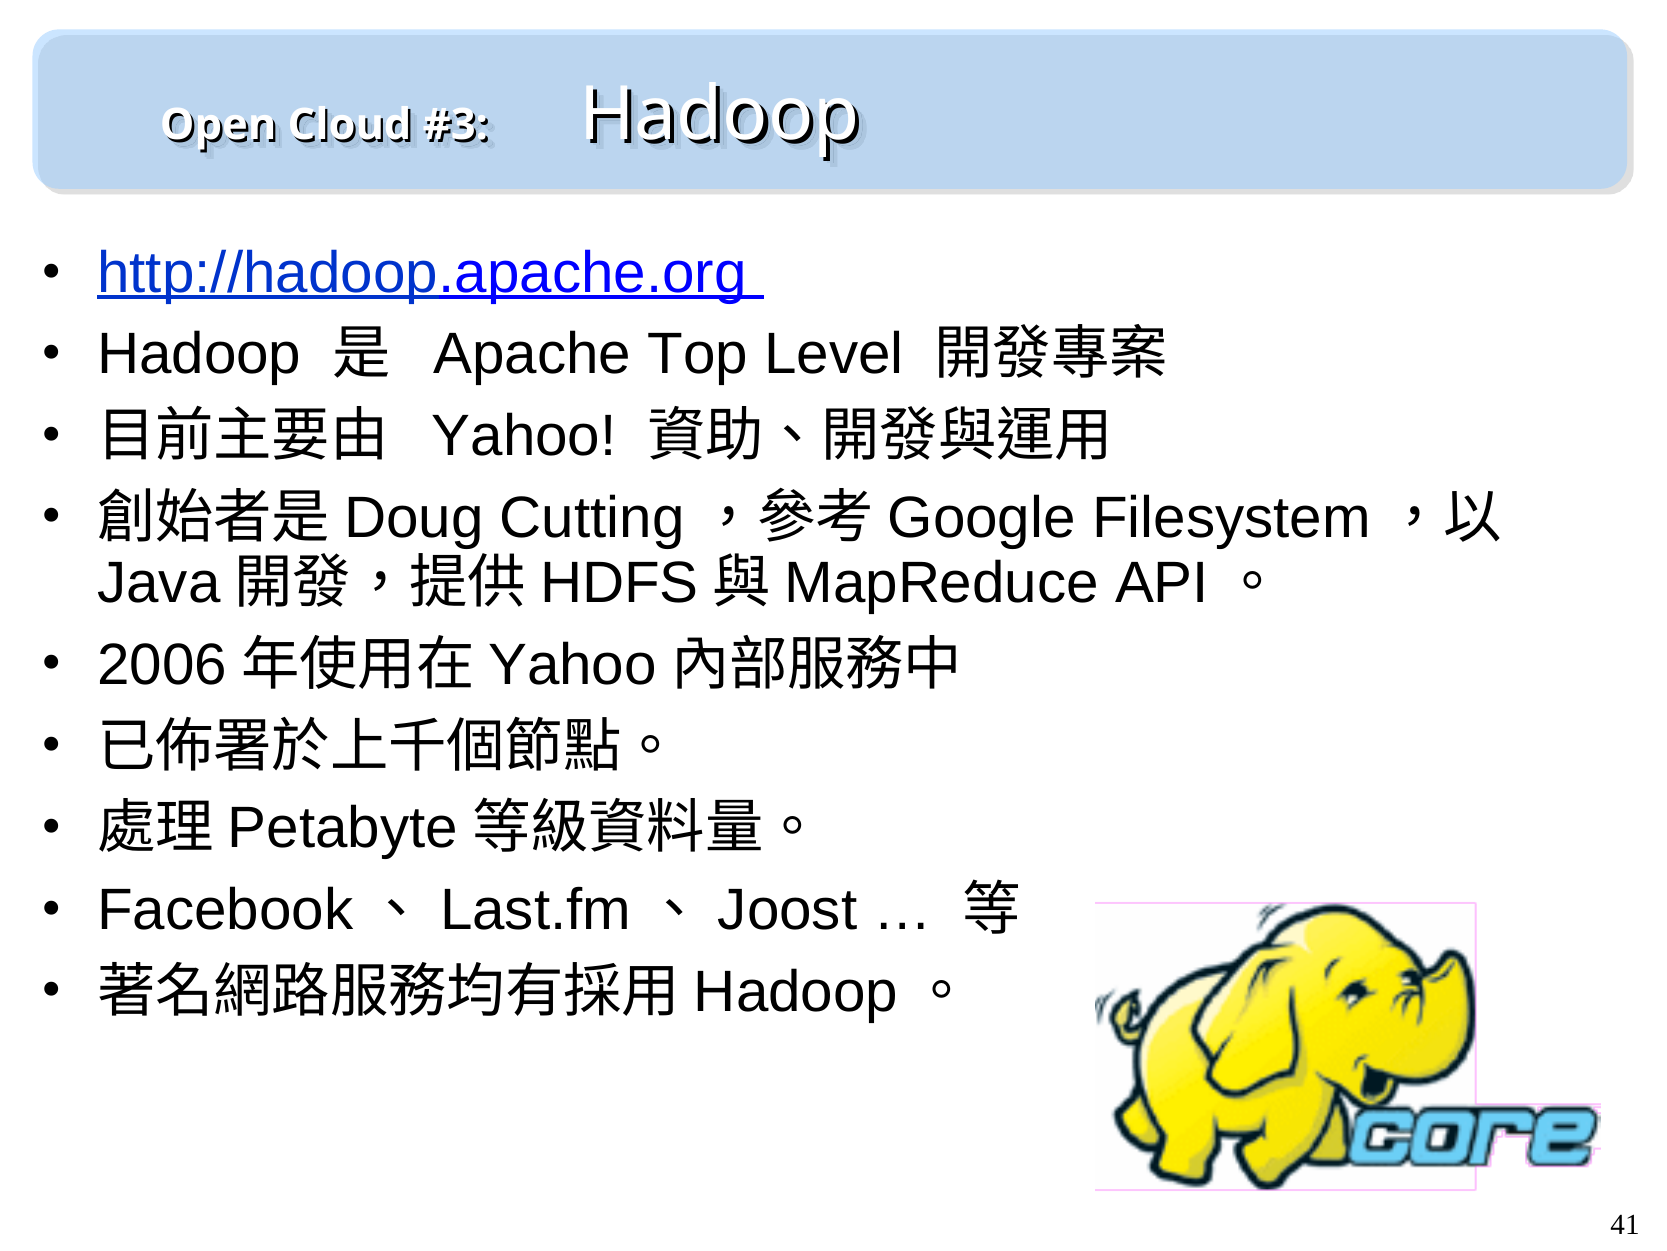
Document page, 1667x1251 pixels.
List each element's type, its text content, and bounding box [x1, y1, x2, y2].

text_box Open Cloud #3: Hadoop [32, 29, 1628, 189]
picture [1095, 898, 1601, 1195]
text_box http://hadoop.apache.org Hadoop 是 Apache Top Level 開發專案 目前主要由 Yahoo! 資助、開發與運用 創始者是Doug Cutting，參考Google Filesystem，以Java開發，提供HDFS與MapReduce API。 2006年使用在Yahoo內部服務中 已佈署於上千個節點。 處理Petabyte等級資料量。 Facebook、Last.fm、Joost … 等 著名網路服務均有採用Hadoop。 [41, 236, 1607, 1155]
